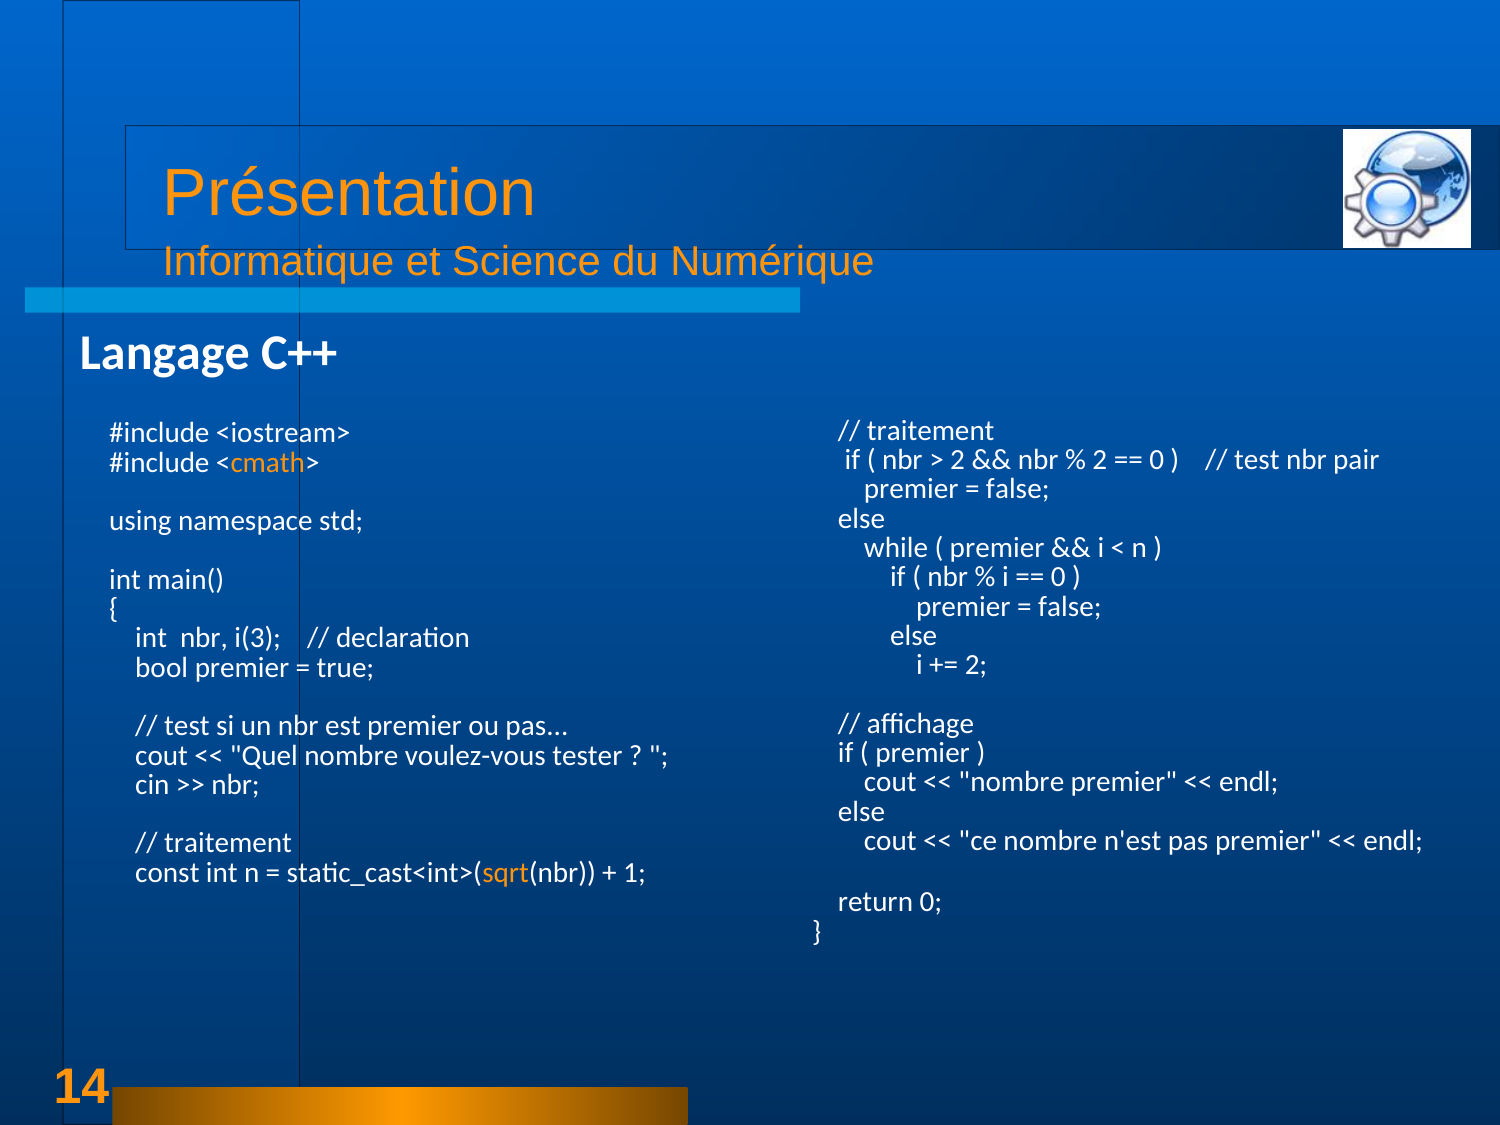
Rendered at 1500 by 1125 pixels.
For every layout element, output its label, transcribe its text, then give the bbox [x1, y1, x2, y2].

text_box // traitement if ( nbr > 2 && nbr % 2 == 0 ) // test nbr pair premier = false; else while ( premier && i < n ) if ( nbr % i == 0 ) premier = false; else i += 2; // affichage if ( premier ) cout << "nombre premier" << endl; else cout << "ce nombre n'est pas premier" << endl; return 0; } [797, 410, 1447, 1098]
text_box #include <iostream> #include <cmath> using namespace std; int main() { int nbr, i(3); // declaration bool premier = true; // test si un nbr est premier ou pas... cout << "Quel nombre voulez-vous tester ? "; cin >> nbr; // traitement const int n = static_cast<int>(sqrt(nbr)) + 1; [94, 413, 721, 1032]
picture [1343, 129, 1471, 248]
text_box Langage C++ [64, 325, 1335, 508]
